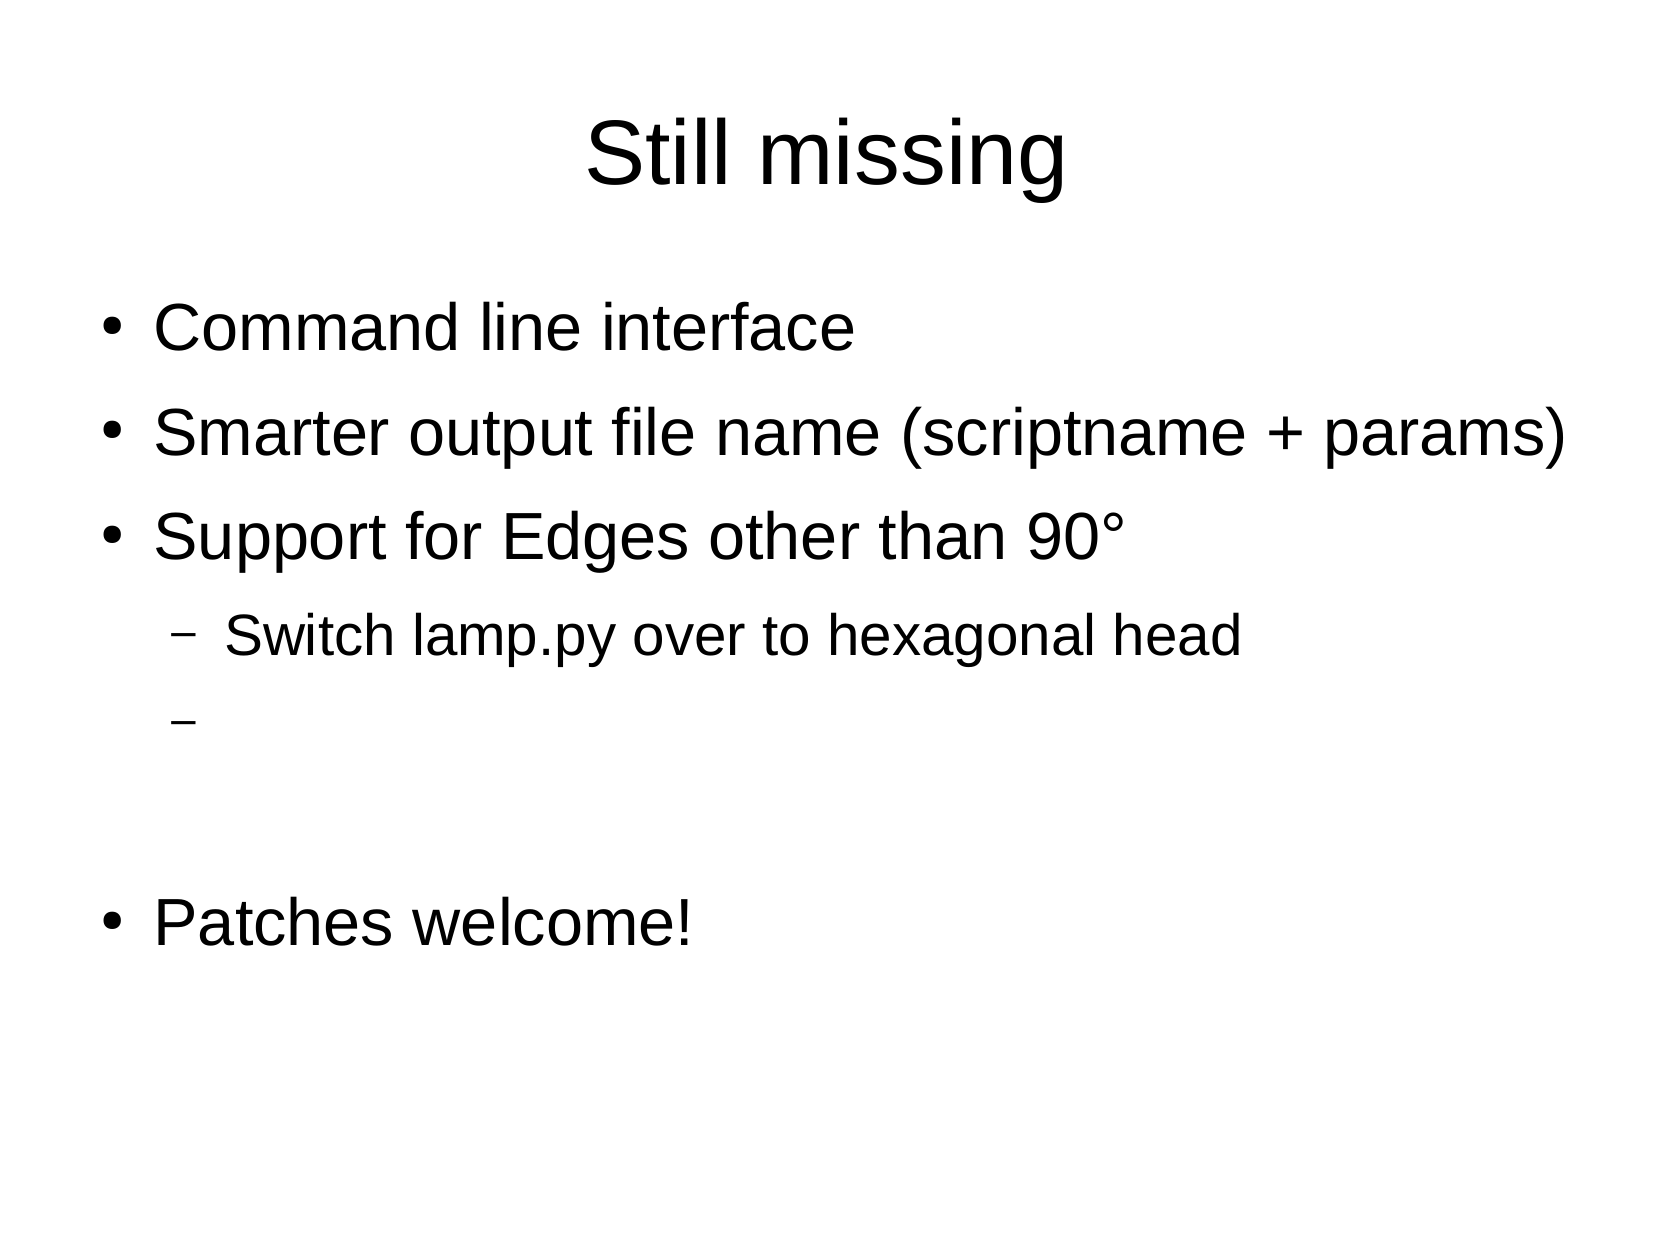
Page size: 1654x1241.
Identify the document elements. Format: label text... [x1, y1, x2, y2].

list Command line interface Smarter output file name (scriptname + params) Support for Edges other than 90° Switch lamp.py over to hexagonal head Patches welcome! [82, 290, 1571, 1010]
title Still missing [82, 49, 1571, 257]
